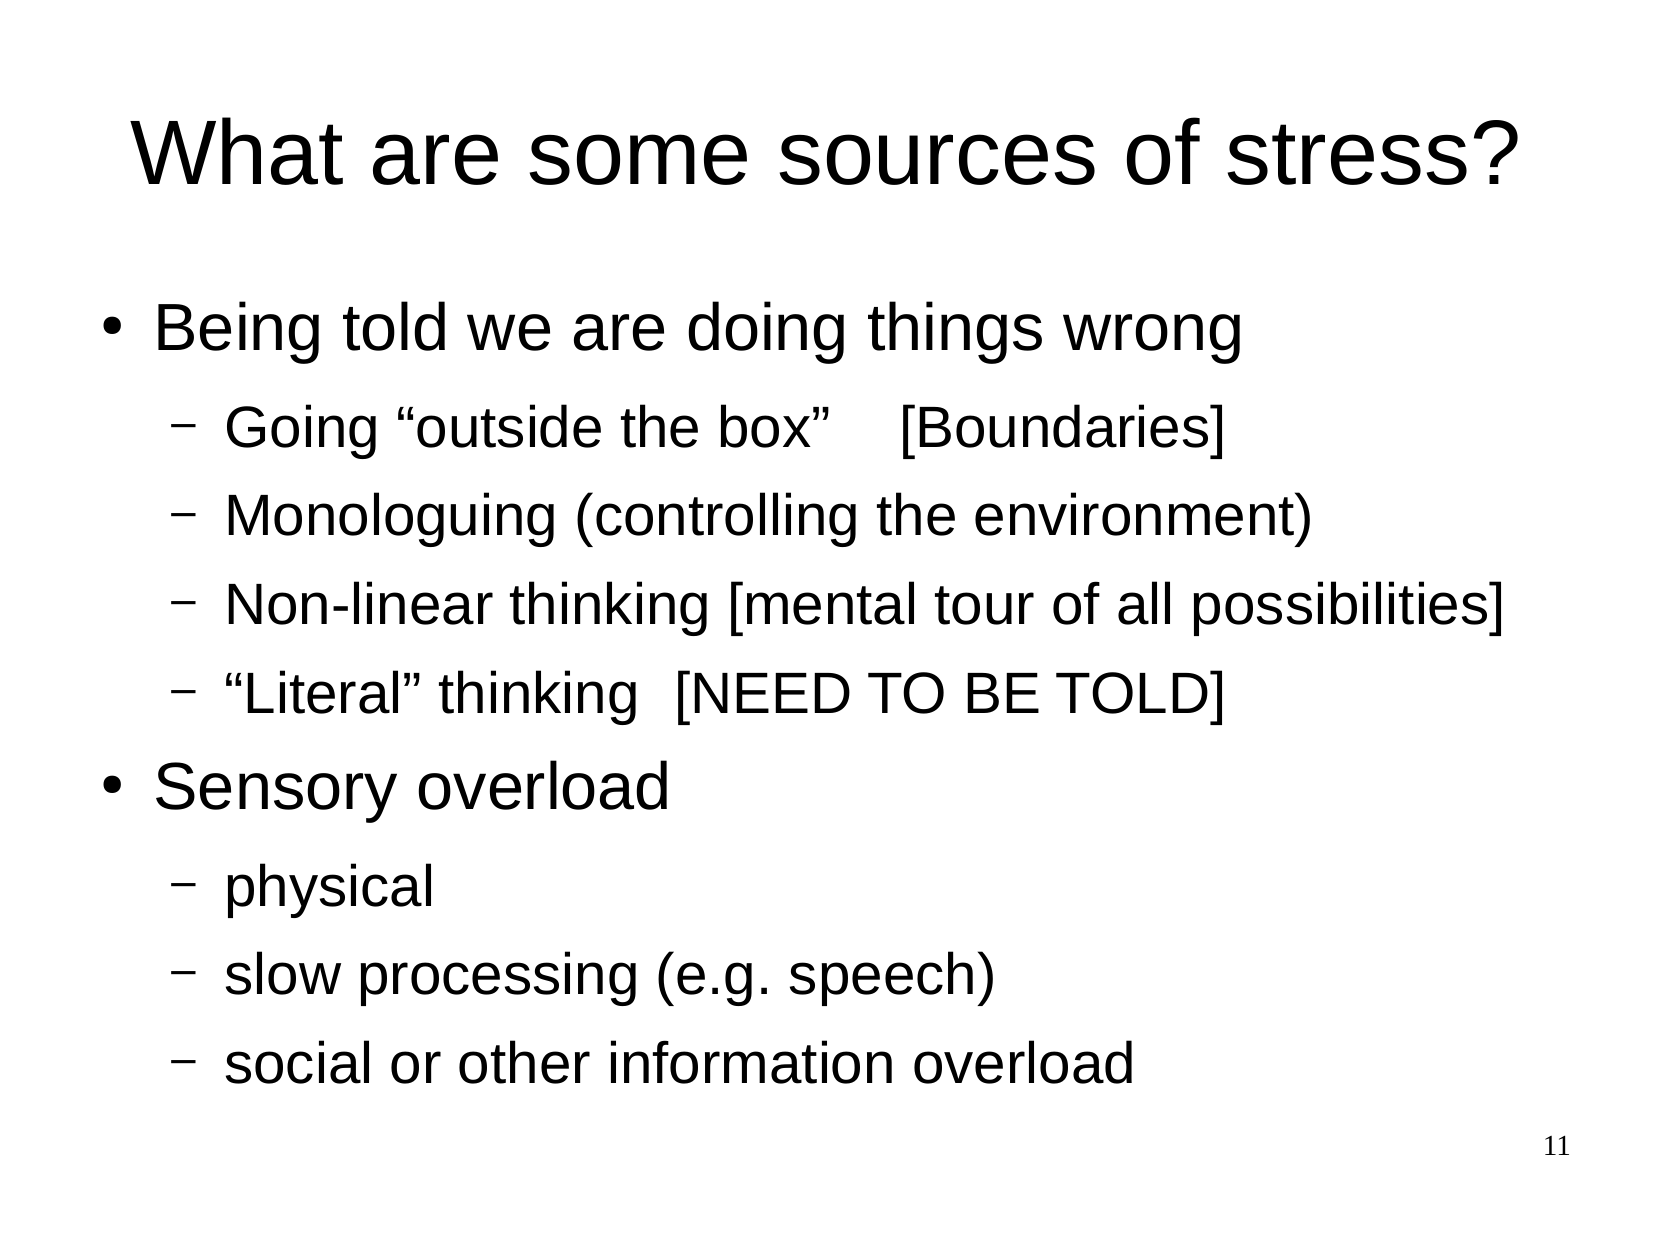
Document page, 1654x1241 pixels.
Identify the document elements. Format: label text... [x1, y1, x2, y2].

list Being told we are doing things wrong Going “outside the box” [Boundaries] Monologuing (controlling the environment) Non-linear thinking [mental tour of all possibilities] “Literal” thinking [NEED TO BE TOLD] Sensory overload physical slow processing (e.g. speech) social or other information overload [82, 290, 1571, 1109]
title What are some sources of stress? [82, 49, 1571, 257]
